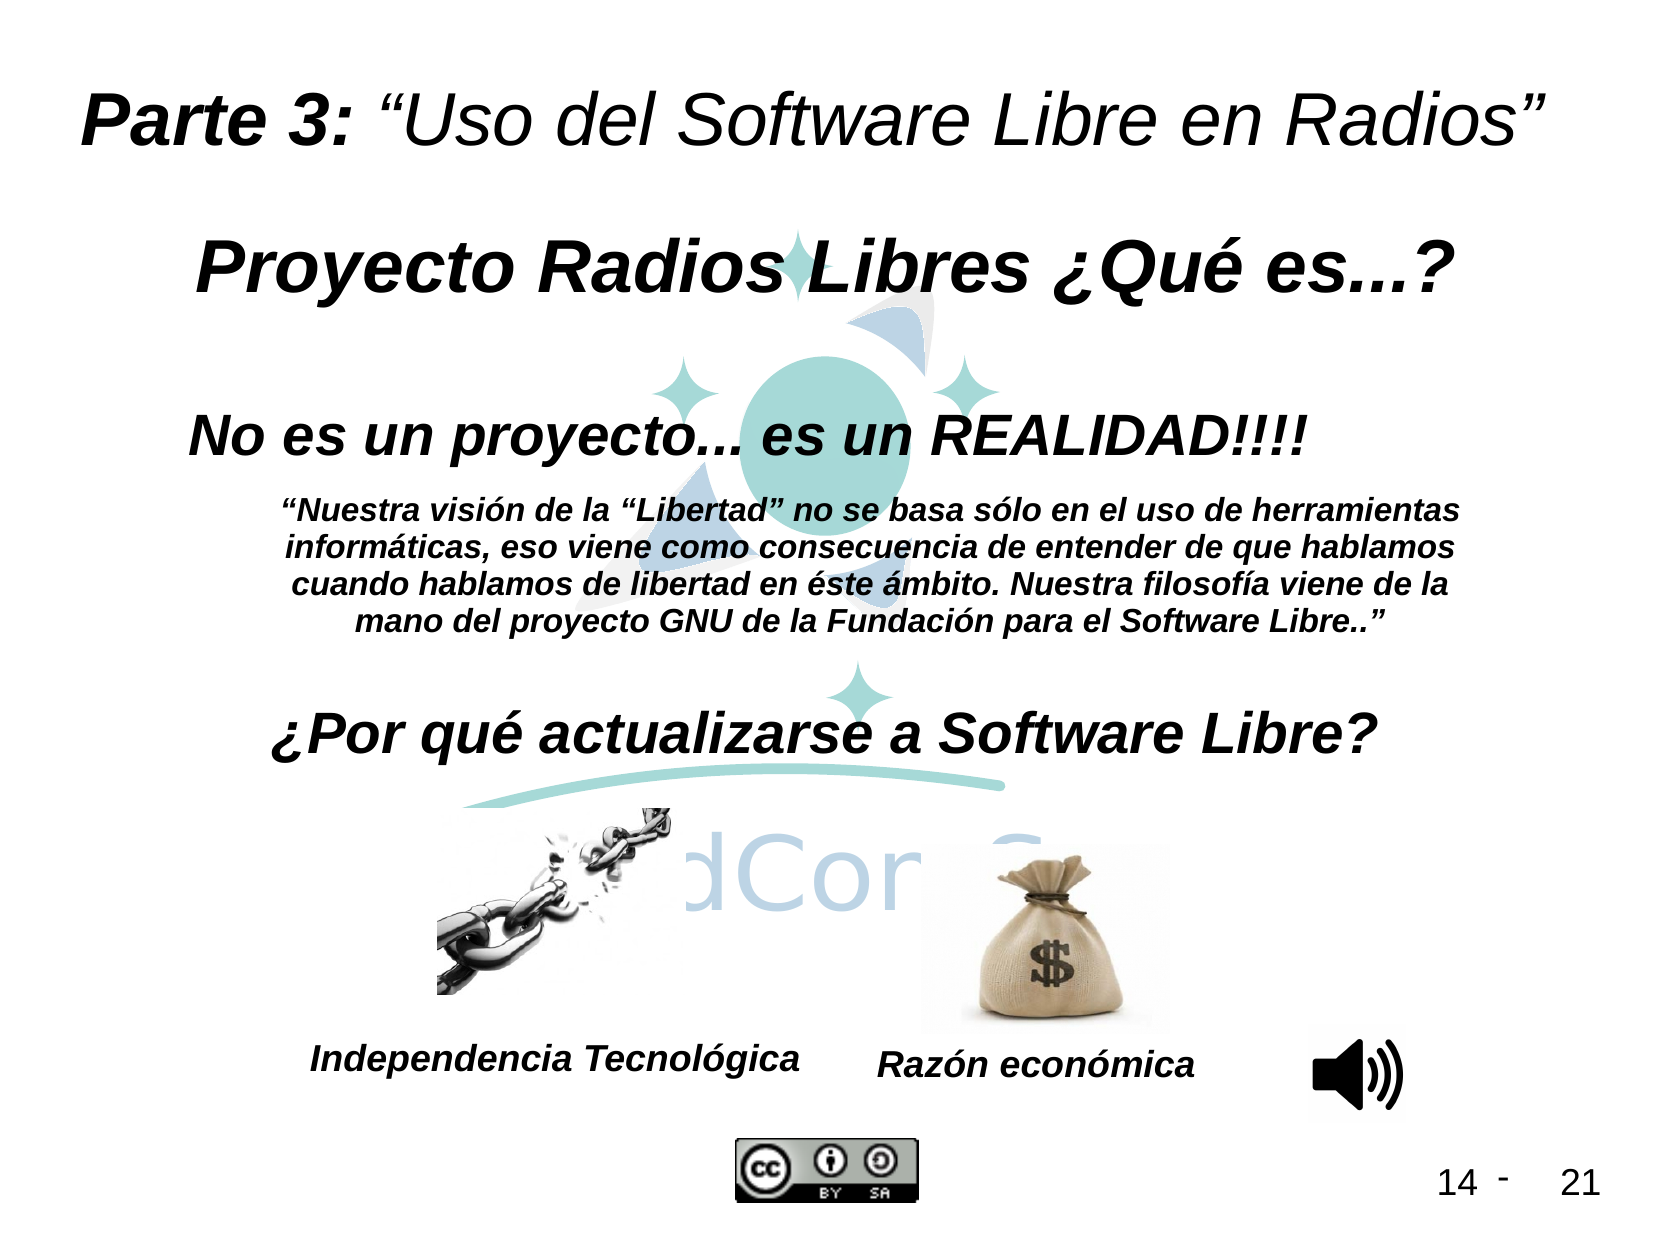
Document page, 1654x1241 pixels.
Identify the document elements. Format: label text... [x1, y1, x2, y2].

picture [437, 774, 1192, 1205]
text_box Parte 3: “Uso del Software Libre en Radios” [80, 77, 1574, 162]
text_box ¿Por qué actualizarse a Software Libre? [256, 693, 1397, 774]
title Proyecto Radios Libres ¿Qué es...? [162, 208, 1492, 325]
picture [461, 325, 1192, 395]
text_box <número> [1421, 1154, 1545, 1225]
picture [461, 476, 1192, 484]
text_box No es un proyecto... es un REALIDAD!!!! [174, 395, 1415, 476]
text_box 21 [1545, 1154, 1642, 1225]
picture [1308, 1024, 1406, 1123]
text_box Razón económica [862, 1035, 1229, 1093]
text_box - [1482, 1147, 1530, 1205]
text_box “Nuestra visión de la “Libertad” no se basa sólo en el uso de herramientas informáticas, eso viene como consecuencia de entender de que hablamos cuando hablamos de libertad en éste ámbito. Nuestra filosofía viene de la mano del proyecto GNU de la Fundación para el Software Libre..” [262, 484, 1480, 648]
picture [461, 648, 1192, 693]
text_box Independencia Tecnológica [295, 1030, 827, 1088]
